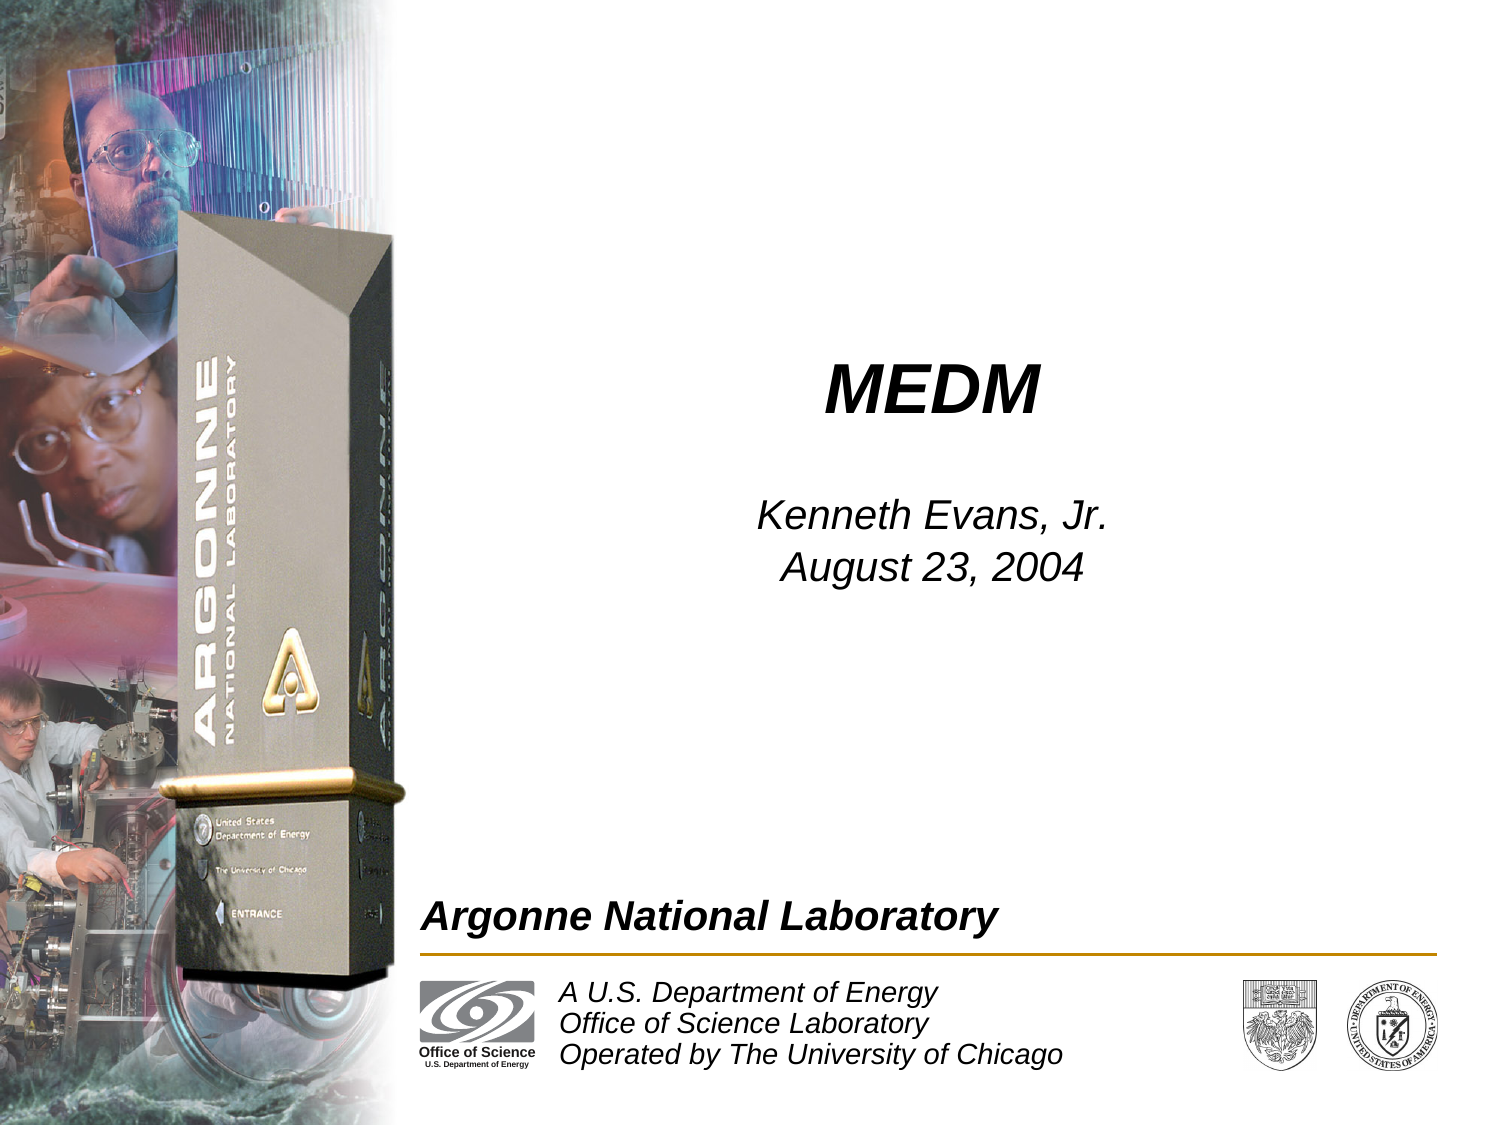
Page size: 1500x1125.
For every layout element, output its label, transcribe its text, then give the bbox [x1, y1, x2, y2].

picture [1243, 980, 1317, 1071]
picture [1347, 980, 1438, 1071]
picture [0, 0, 413, 1125]
title MEDM [403, 341, 1462, 436]
subtitle Kenneth Evans, Jr. August 23, 2004 [403, 484, 1464, 715]
